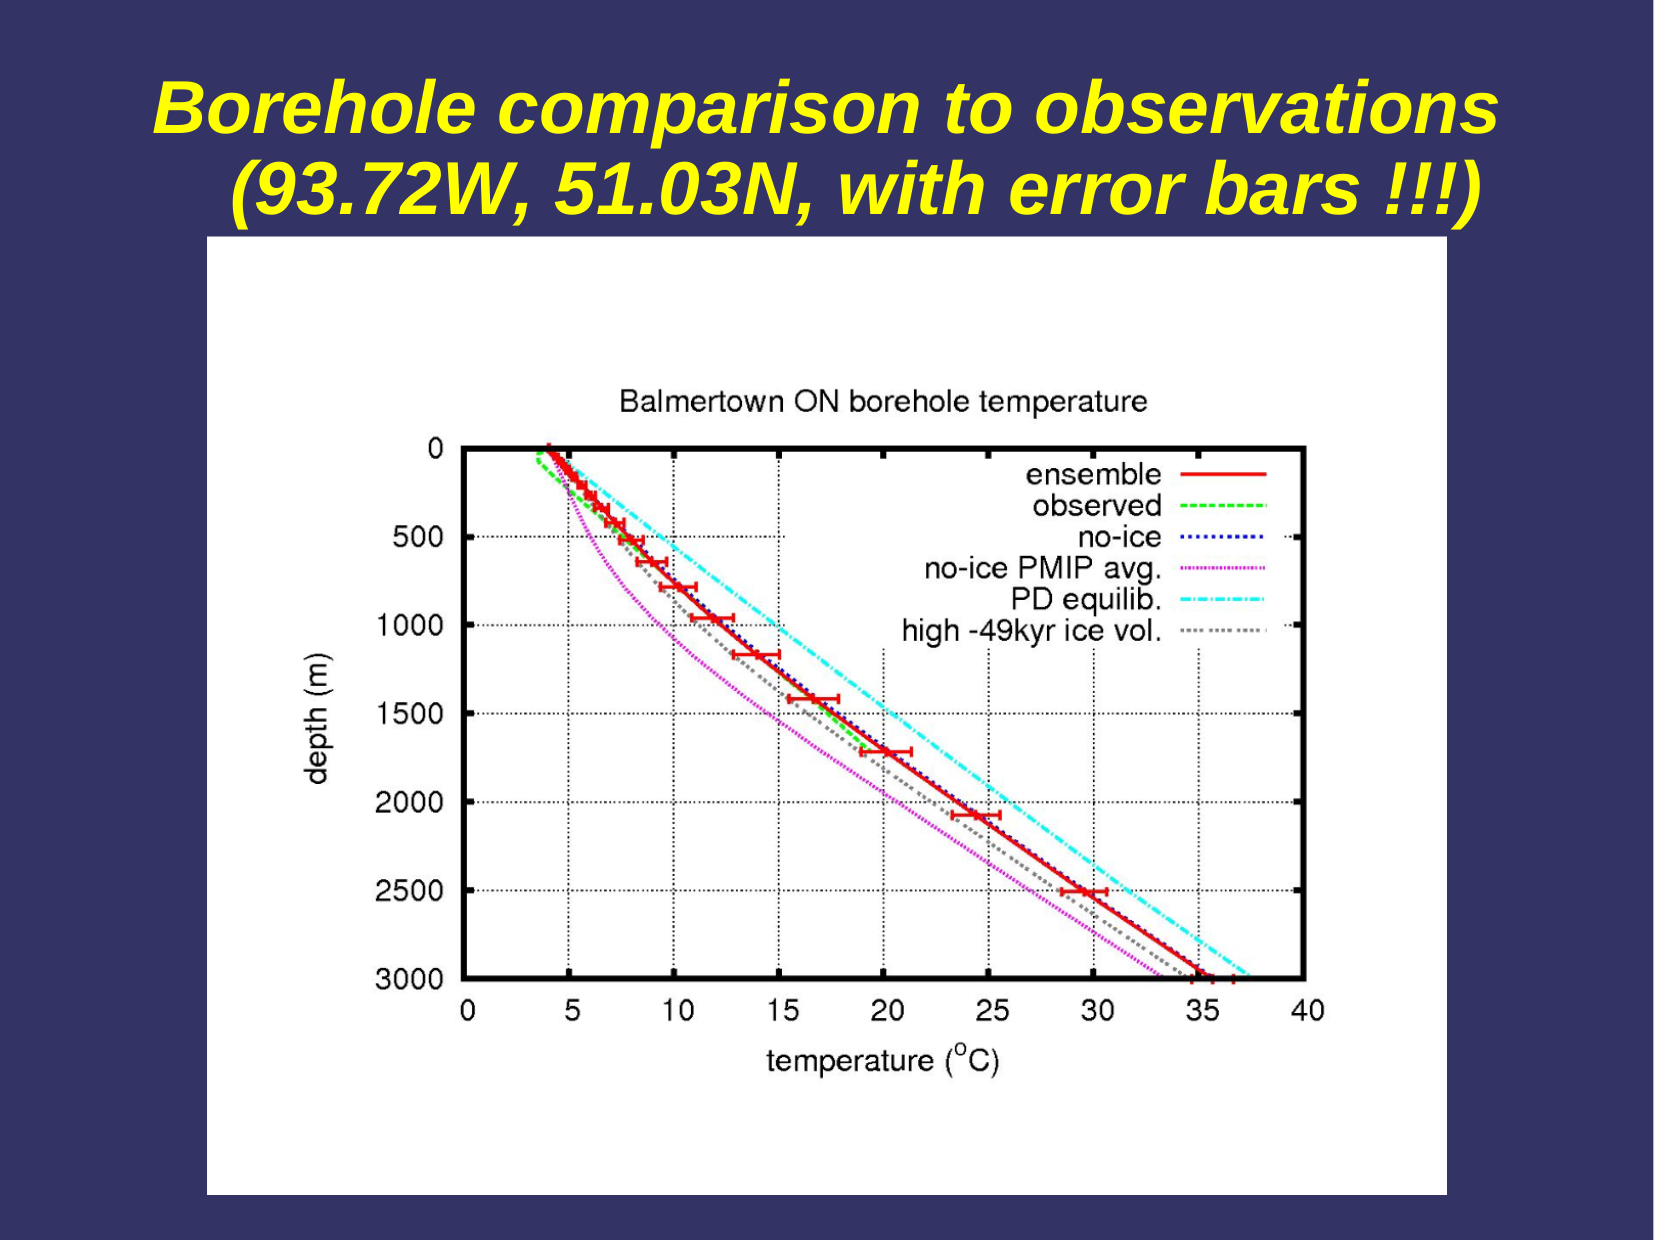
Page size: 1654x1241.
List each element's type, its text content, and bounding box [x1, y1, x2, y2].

picture [206, 236, 1447, 1195]
title Borehole comparison to observations (93.72W, 51.03N, with error bars !!!) [121, 57, 1534, 243]
